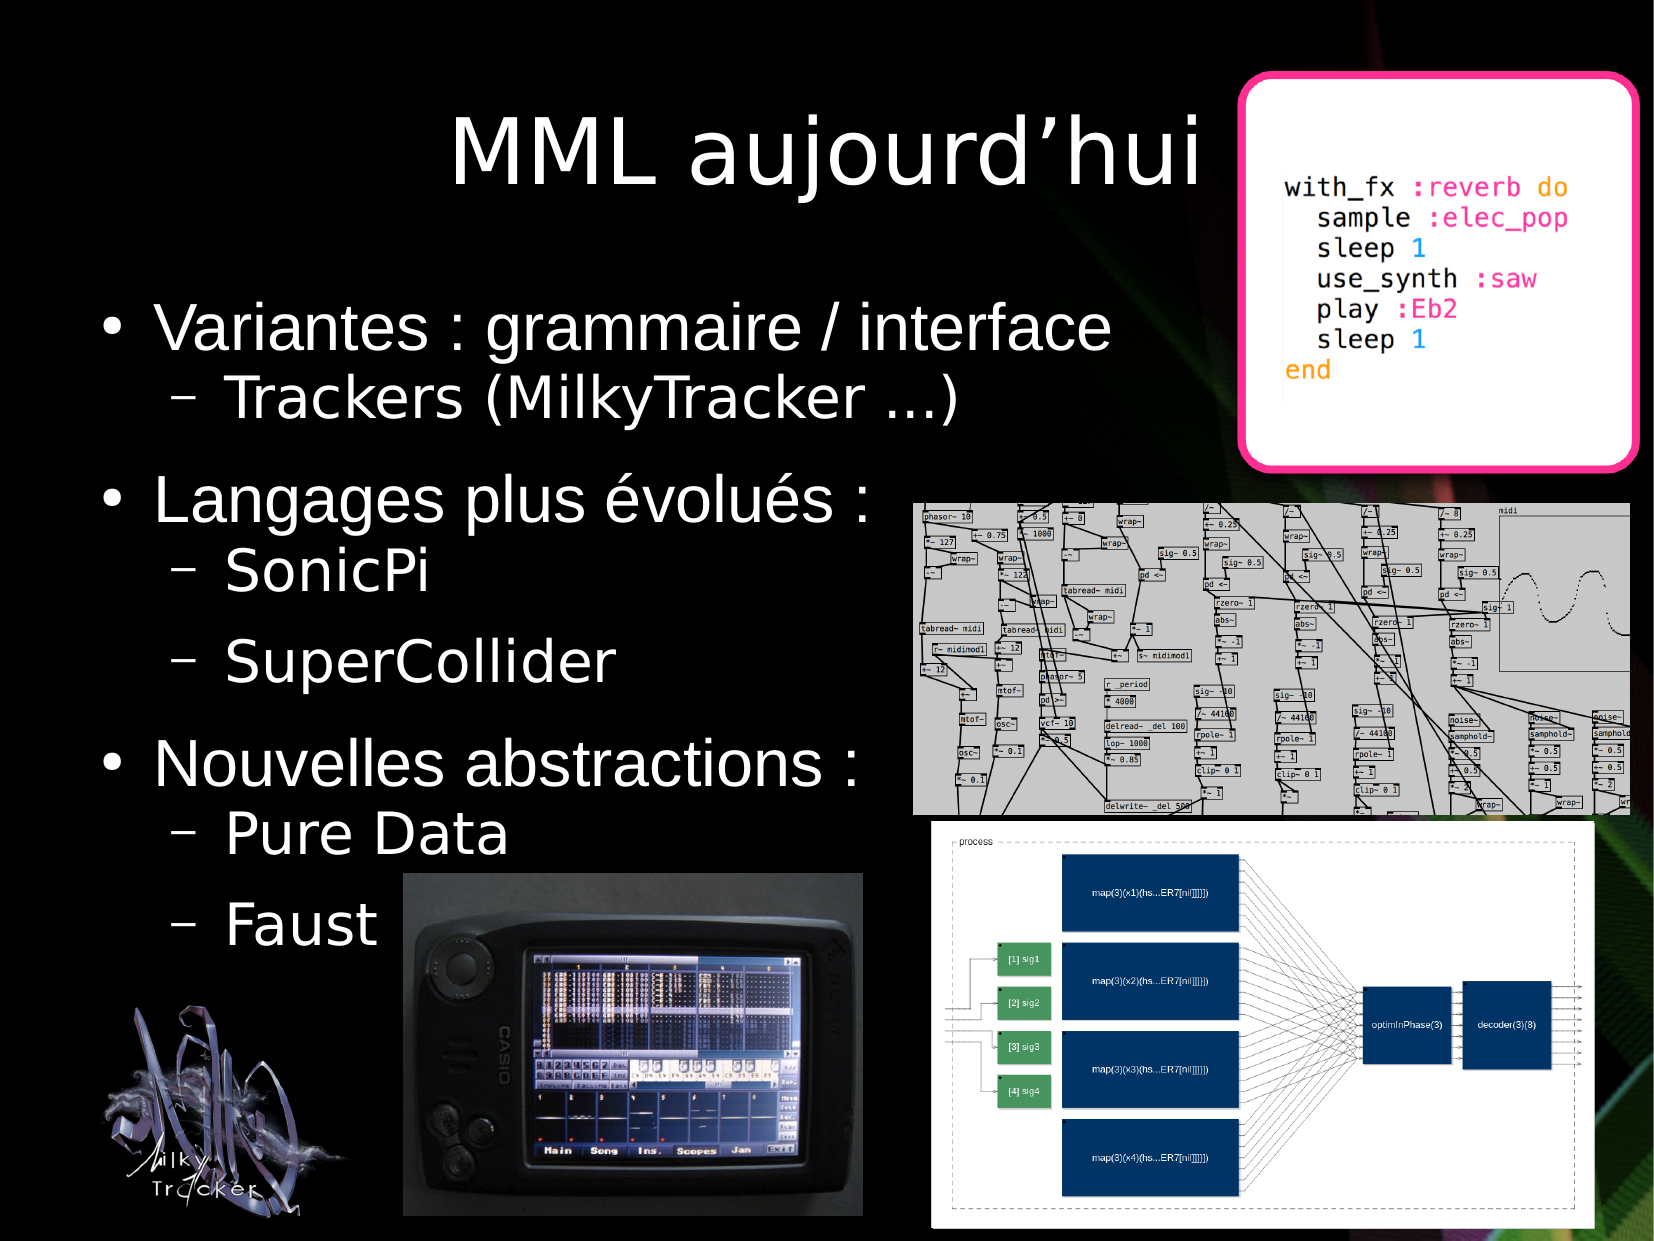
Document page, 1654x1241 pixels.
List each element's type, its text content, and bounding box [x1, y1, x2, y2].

picture [0, 0, 1654, 1241]
list Variantes : grammaire / interface Trackers (MilkyTracker ...) Langages plus évolués : SonicPi SuperCollider Nouvelles abstractions : Pure Data Faust [82, 290, 1571, 1010]
title MML aujourd’hui [82, 49, 1571, 257]
